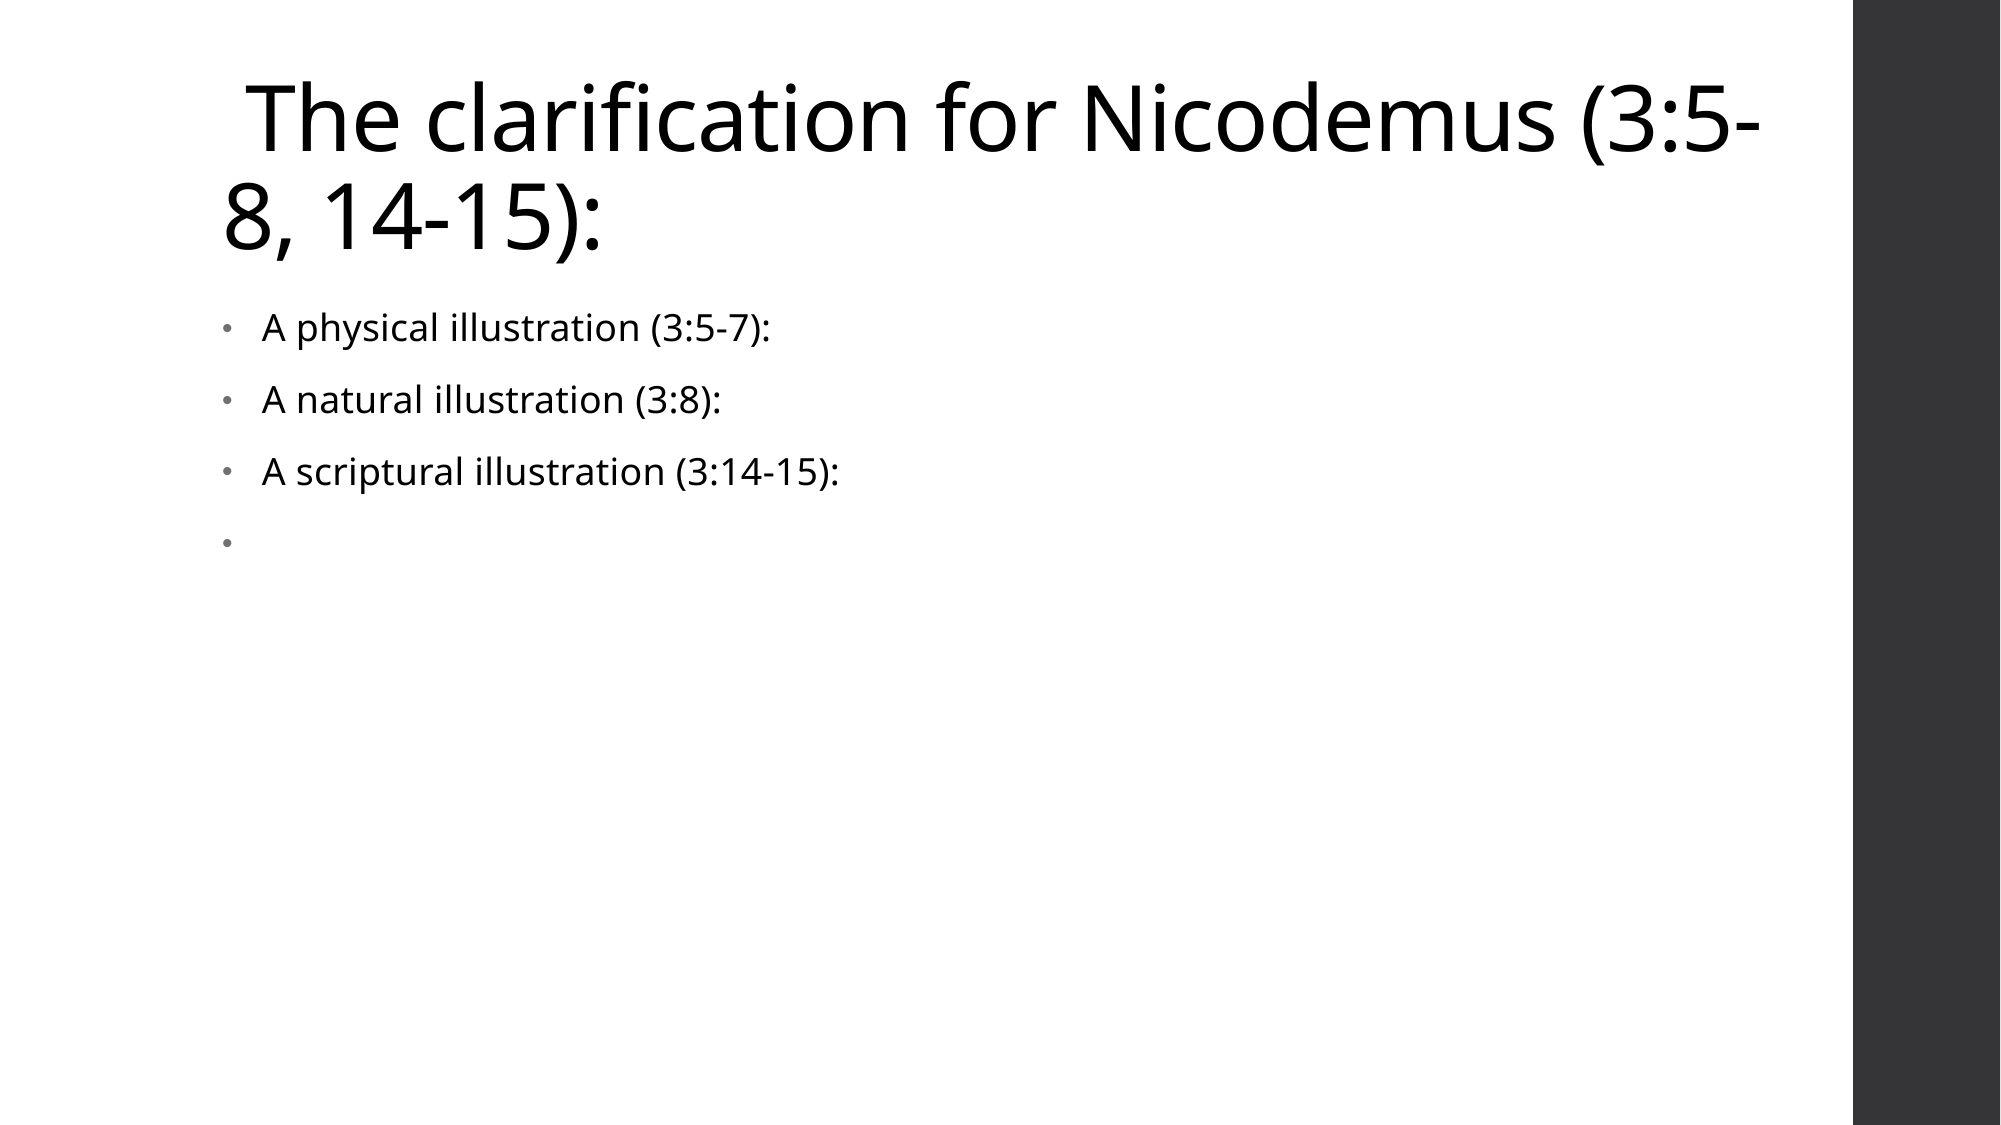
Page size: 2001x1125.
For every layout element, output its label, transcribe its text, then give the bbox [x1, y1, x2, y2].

list A physical illustration (3:5-7): A natural illustration (3:8): A scriptural illustration (3:14-15): [206, 299, 1617, 1014]
title The clarification for Nicodemus (3:5-8, 14-15): [206, 60, 1797, 278]
